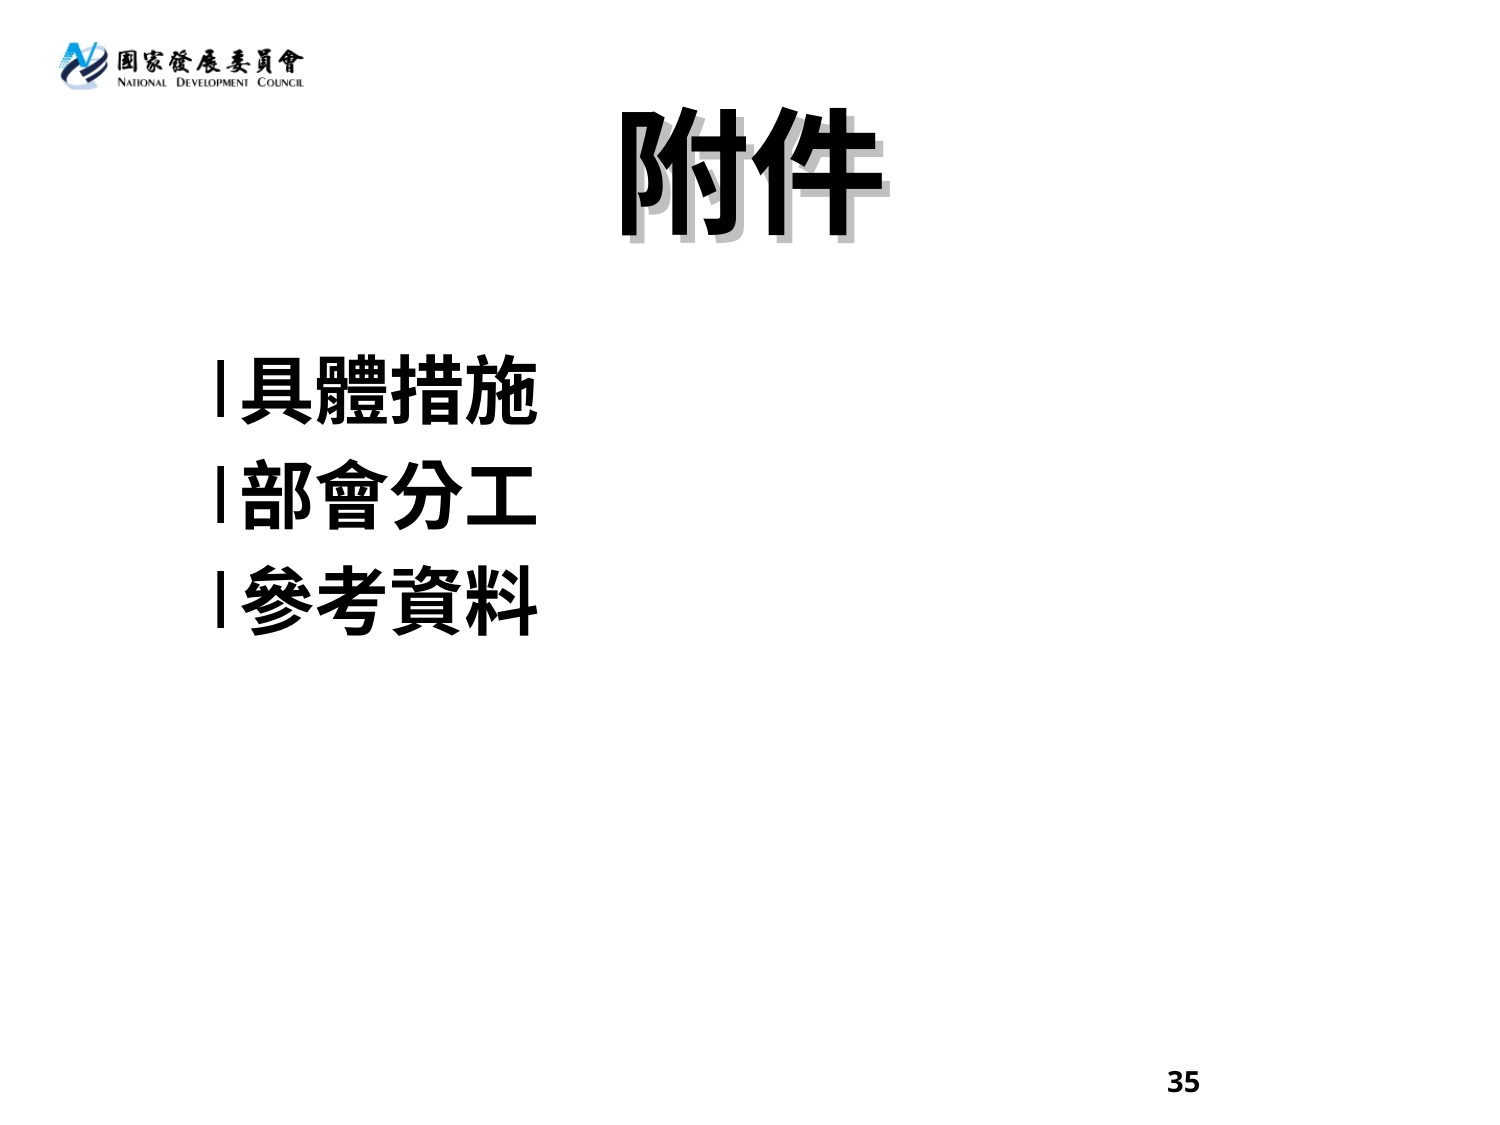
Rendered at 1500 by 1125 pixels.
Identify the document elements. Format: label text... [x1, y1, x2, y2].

text_box 35 [1152, 1053, 1490, 1113]
list 具體措施 部會分工 參考資料 [196, 335, 1319, 1000]
title 附件 [103, 59, 1397, 278]
